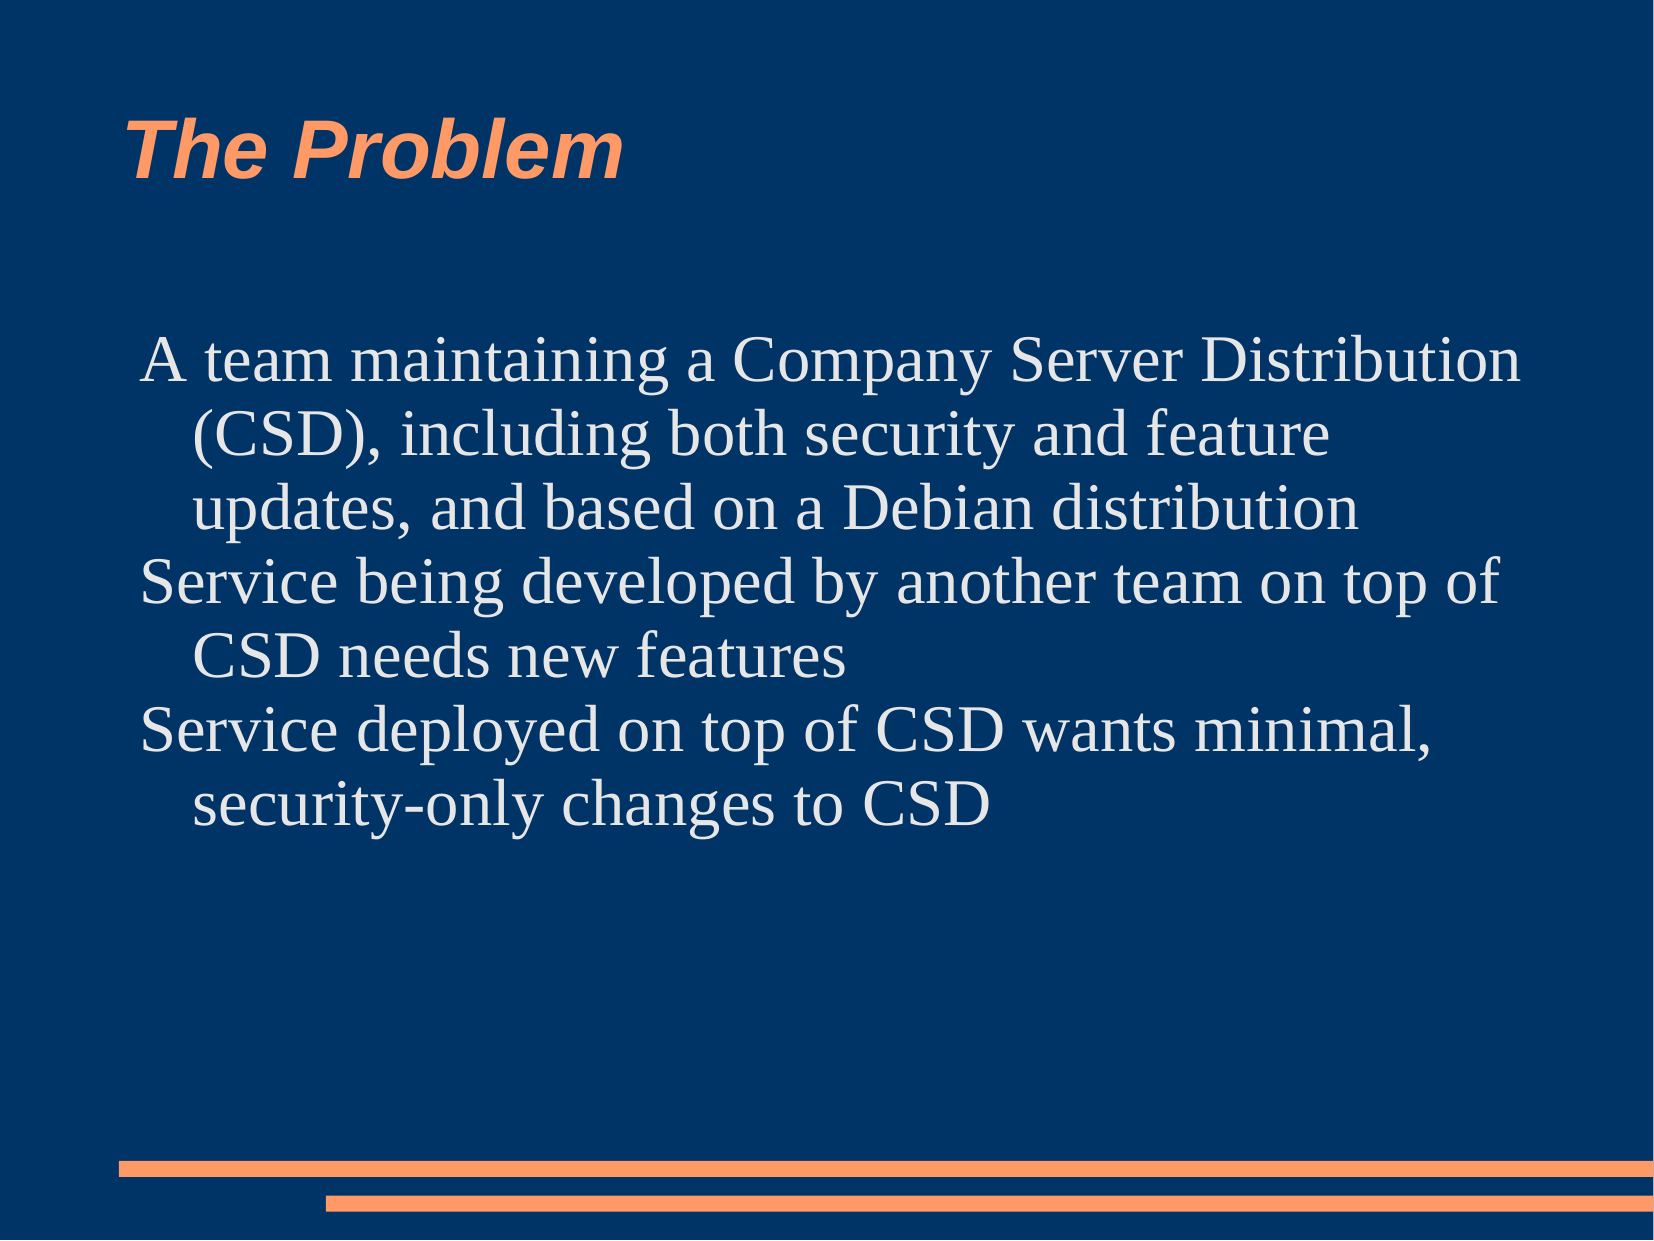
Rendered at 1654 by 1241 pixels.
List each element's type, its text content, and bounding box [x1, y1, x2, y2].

title The Problem [121, 46, 1534, 254]
list A team maintaining a Company Server Distribution (CSD), including both security and feature updates, and based on a Debian distribution Service being developed by another team on top of CSD needs new features Service deployed on top of CSD wants minimal, security-only changes to CSD [121, 322, 1561, 1118]
